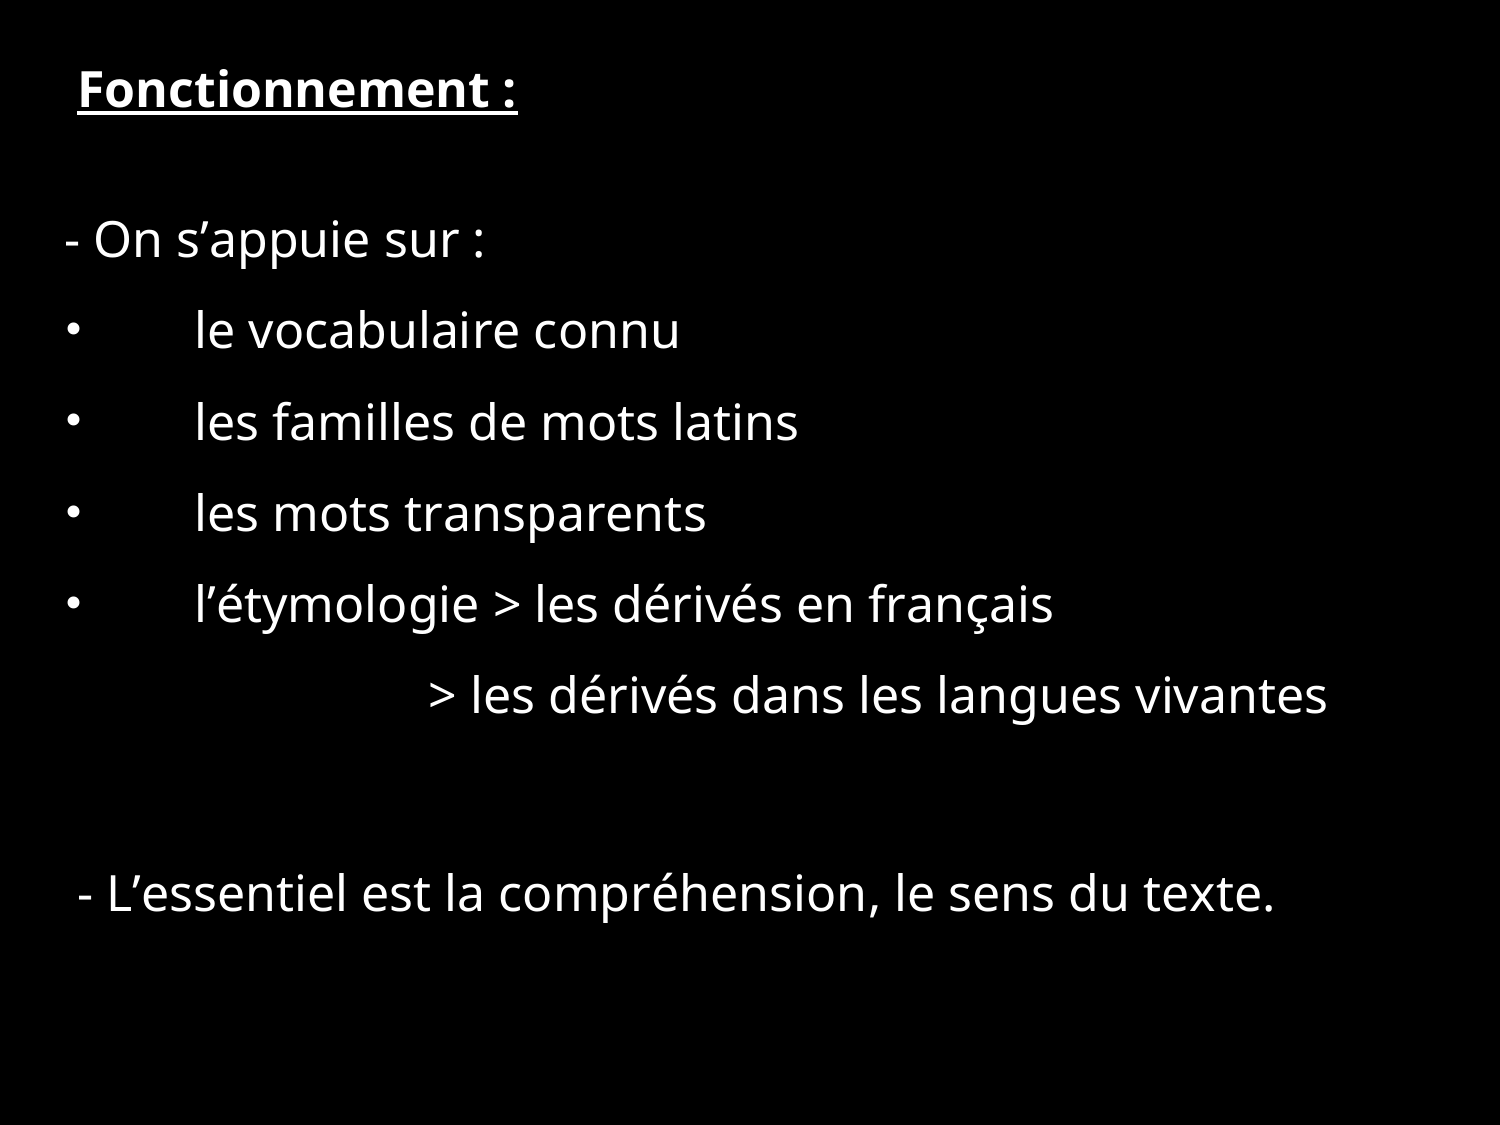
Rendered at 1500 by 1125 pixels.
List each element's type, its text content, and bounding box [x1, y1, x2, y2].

text_box - L’essentiel est la compréhension, le sens du texte. [62, 762, 1438, 1021]
text_box - On s’appuie sur : le vocabulaire connu les familles de mots latins les mots transparents l’étymologie > les dérivés en français > les dérivés dans les langues vivantes [49, 200, 1426, 732]
text_box Fonctionnement : [62, 49, 1426, 126]
